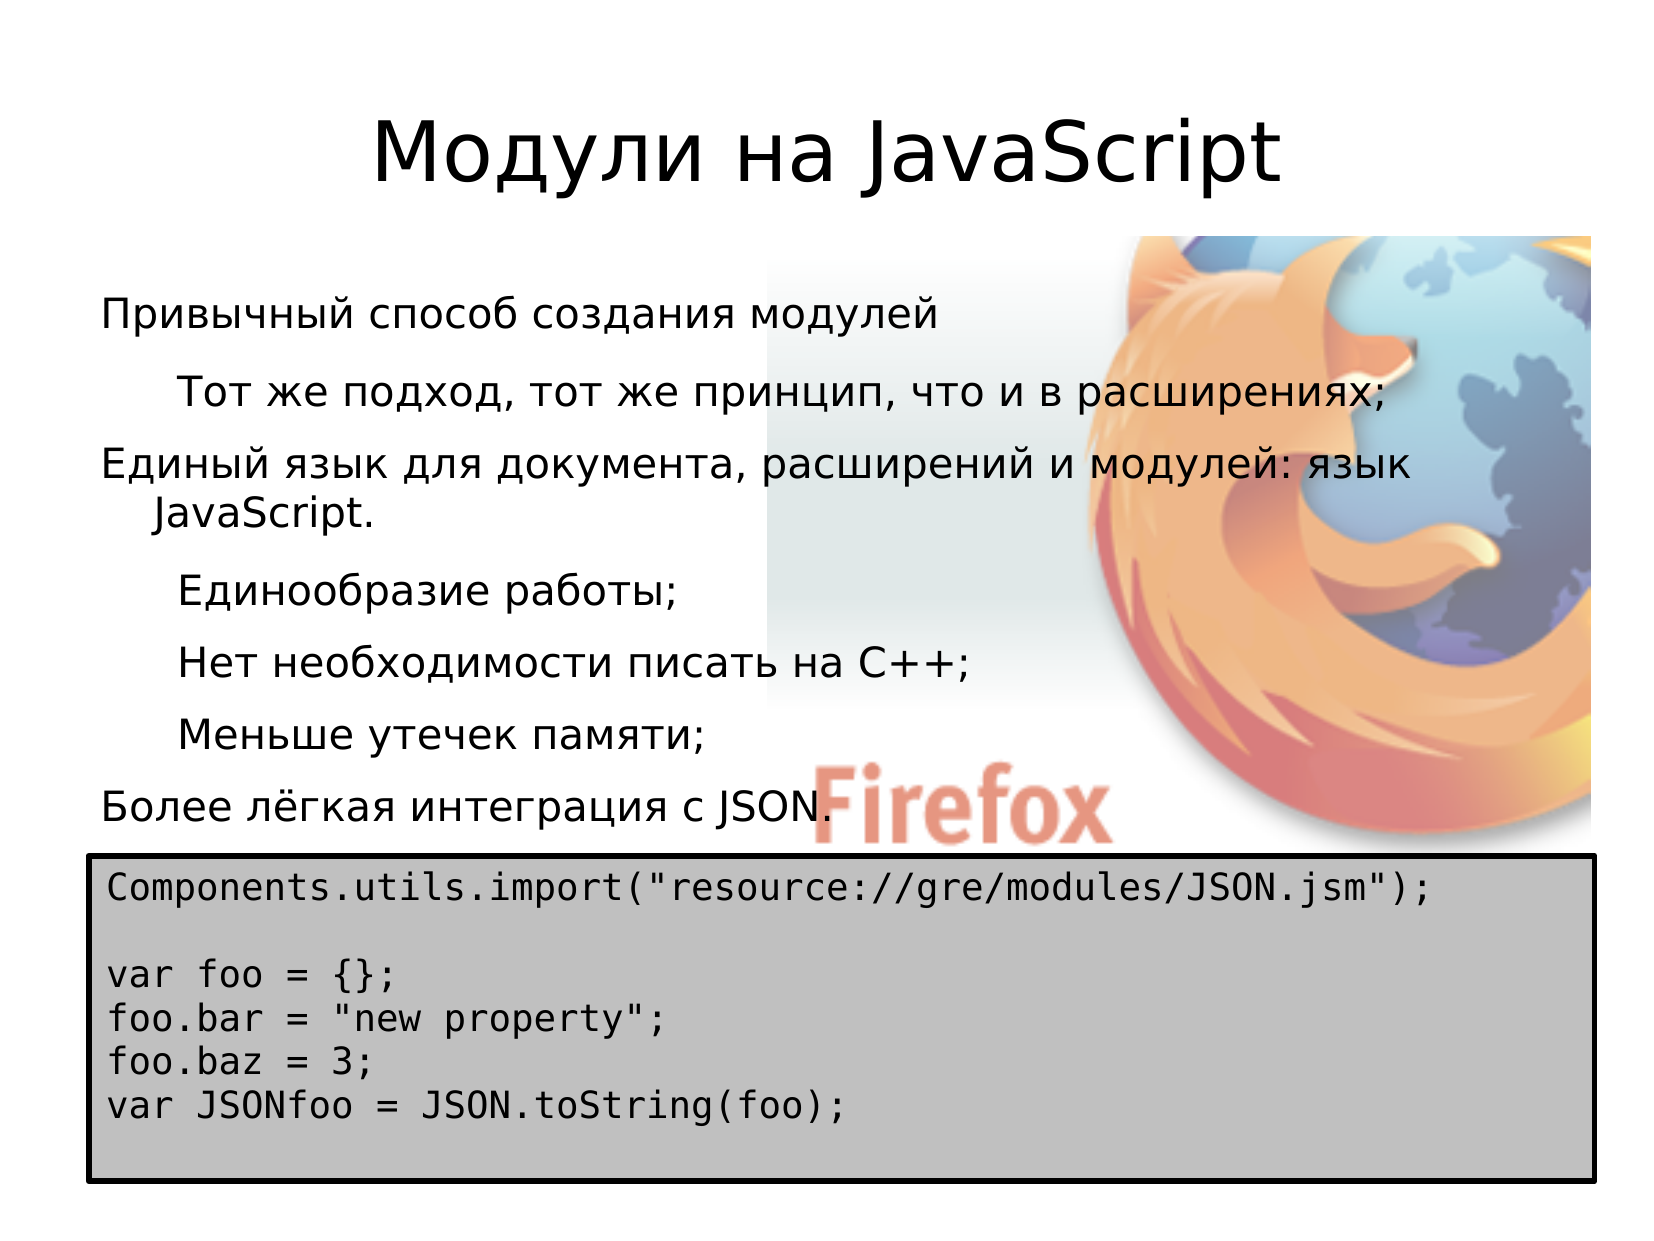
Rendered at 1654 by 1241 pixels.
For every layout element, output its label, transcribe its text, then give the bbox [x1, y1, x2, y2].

list Привычный способ создания модулей Тот же подход, тот же принцип, что и в расширениях; Единый язык для документа, расширений и модулей: язык JavaScript. Единообразие работы; Нет необходимости писать на C++; Меньше утечек памяти; Более лёгкая интеграция с JSON. [82, 290, 1571, 1109]
title Модули на JavaScript [82, 49, 1571, 257]
picture [767, 236, 1591, 853]
text_box Components.utils.import("resource://gre/modules/JSON.jsm"); var foo = {}; foo.bar = "new property"; foo.baz = 3; var JSONfoo = JSON.toString(foo); [88, 855, 1595, 1182]
